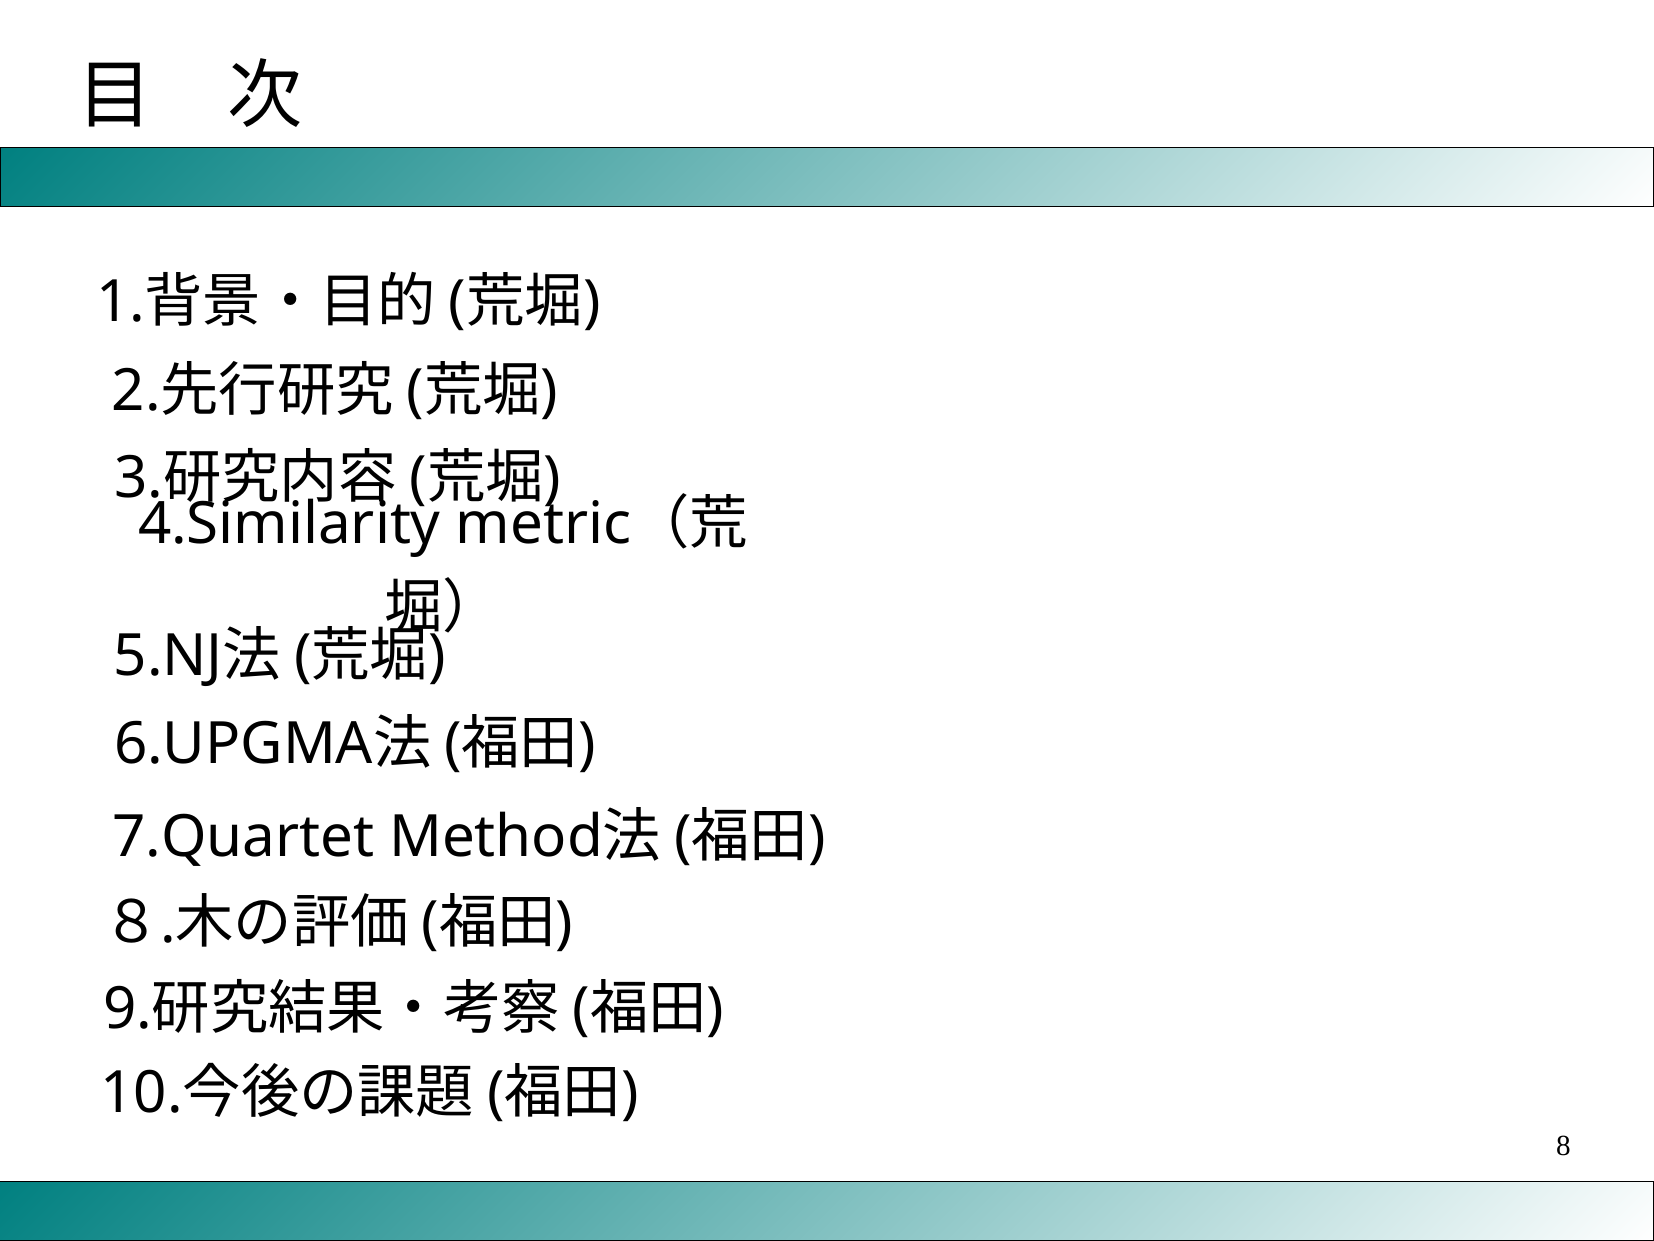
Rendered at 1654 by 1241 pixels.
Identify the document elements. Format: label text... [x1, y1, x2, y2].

title 2.先行研究 (荒堀) [86, 334, 584, 438]
title 3.研究内容 (荒堀) [64, 427, 611, 517]
title 1.背景・目的 (荒堀) [80, 252, 616, 341]
title 10.今後の課題 (福田) [94, 1042, 645, 1132]
text_box [0, 1181, 1654, 1241]
title 9.研究結果・考察 (福田) [112, 958, 715, 1048]
title 7.Quartet Method法 (福田) [109, 786, 829, 876]
title 4.Similarity metric（荒堀） [88, 516, 798, 605]
title 目 次 [77, 29, 1654, 149]
title ８.木の評価 (福田) [108, 872, 567, 962]
title 5.NJ法 (荒堀) [102, 605, 457, 694]
title 6.UPGMA法 (福田) [73, 694, 636, 783]
